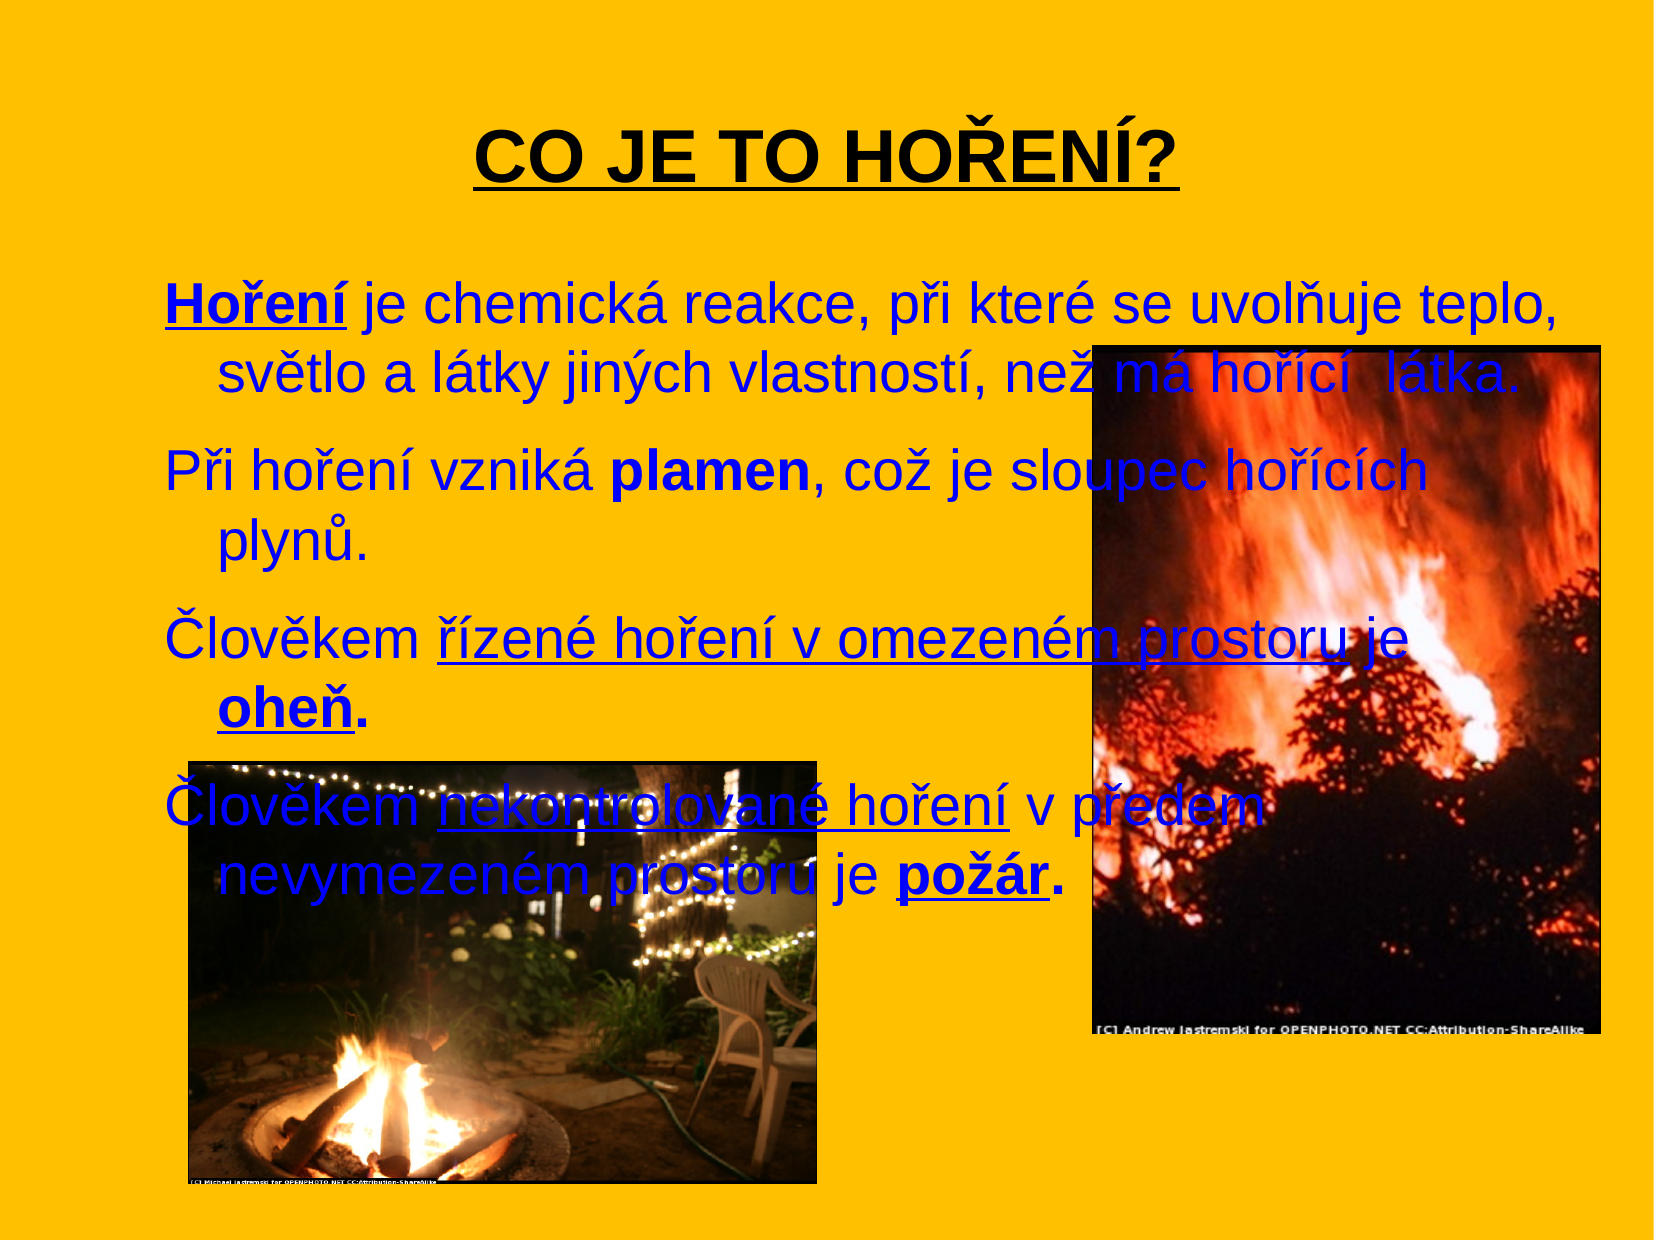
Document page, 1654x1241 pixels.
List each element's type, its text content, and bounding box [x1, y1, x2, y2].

list Hoření je chemická reakce, při které se uvolňuje teplo, světlo a látky jiných vlastností, než má hořící látka. Při hoření vzniká plamen, což je sloupec hořících plynů. Člověkem řízené hoření v omezeném prostoru je oheň. Člověkem nekontrolované hoření v předem nevymezeném prostoru je požár. [76, 265, 1565, 975]
title CO JE TO HOŘENÍ? [82, 49, 1571, 257]
picture [188, 975, 817, 1184]
picture [1092, 346, 1601, 1034]
